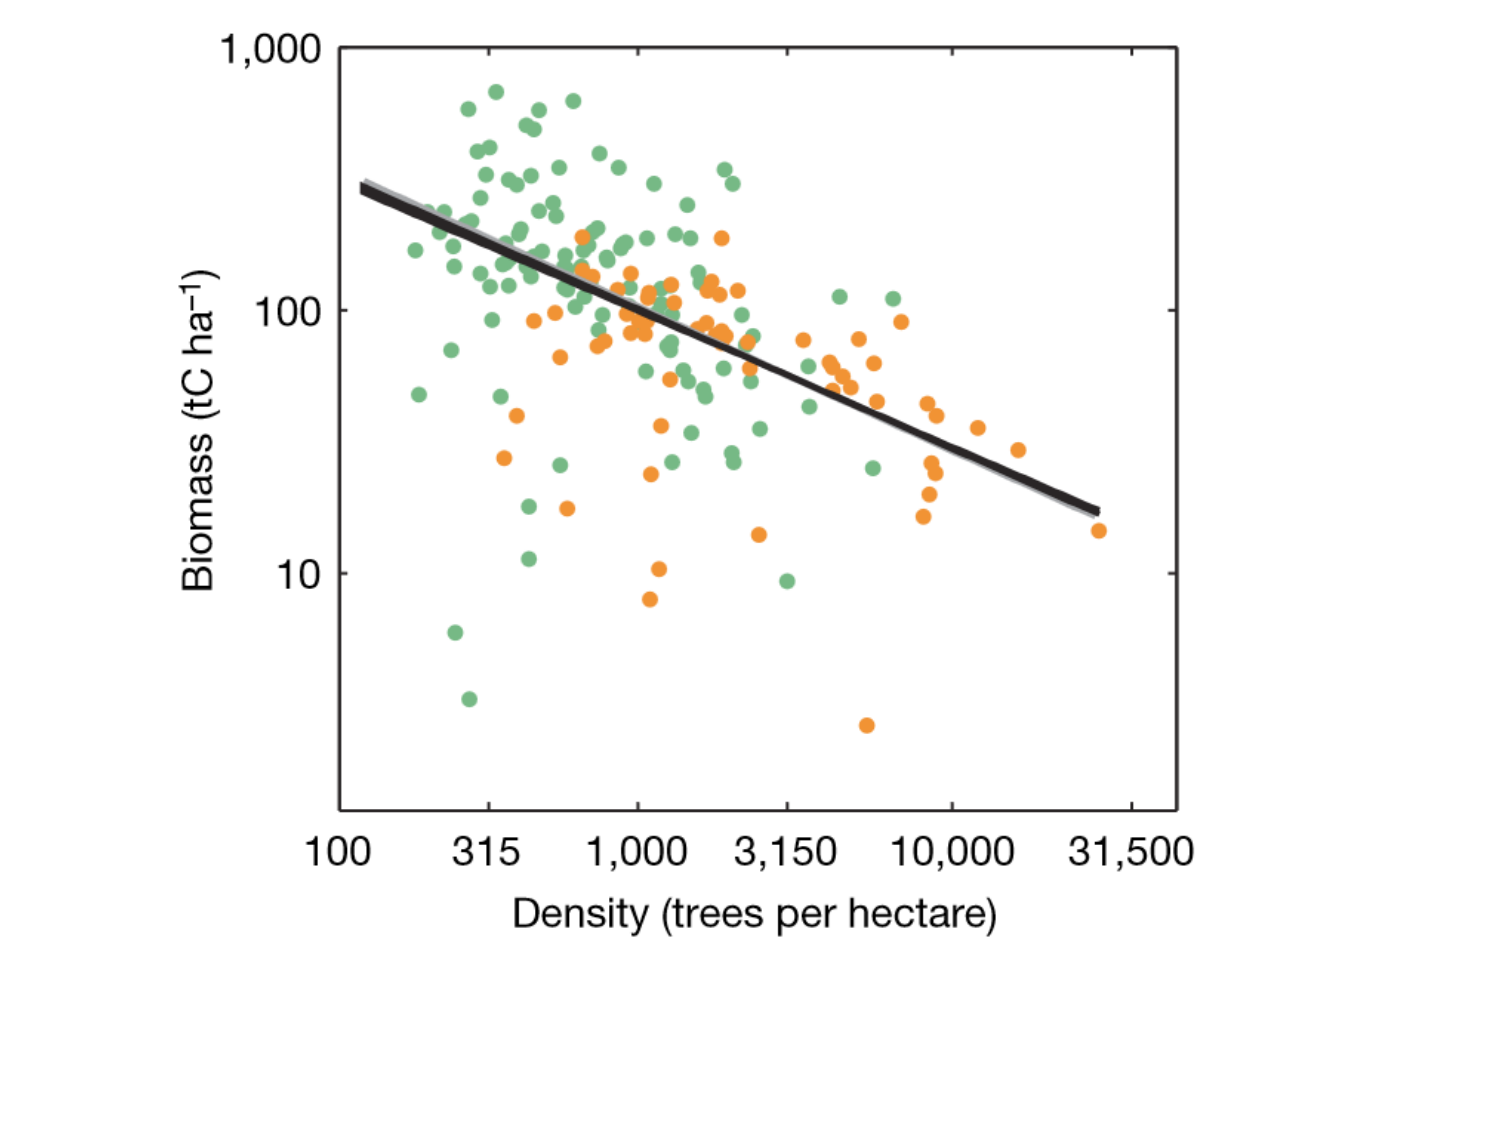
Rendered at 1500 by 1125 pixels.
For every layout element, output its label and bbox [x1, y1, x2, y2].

picture [121, 0, 1286, 956]
